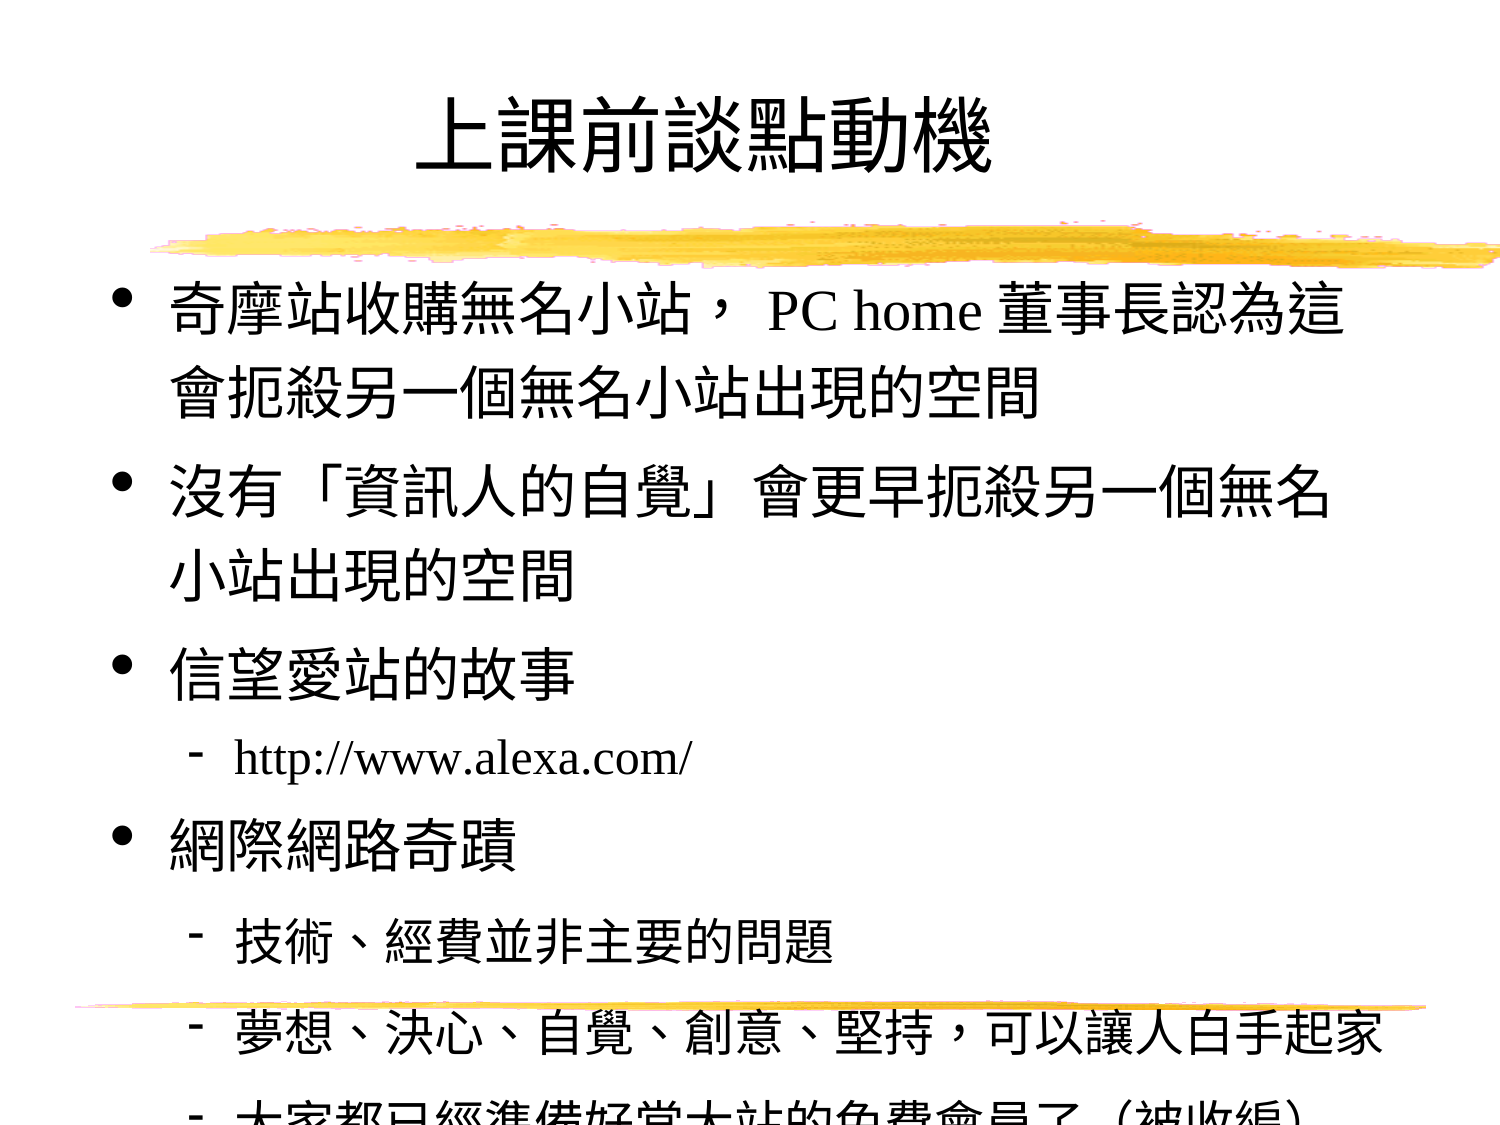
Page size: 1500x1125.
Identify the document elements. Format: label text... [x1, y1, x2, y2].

title 上課前談點動機 [66, 30, 1342, 231]
picture [75, 999, 112, 1013]
picture [150, 215, 1500, 279]
list 奇摩站收購無名小站，PC home董事長認為這會扼殺另一個無名小站出現的空間 沒有「資訊人的自覺」會更早扼殺另一個無名小站出現的空間 信望愛站的故事 http://www.alexa.com/ 網際網路奇蹟 技術、經費並非主要的問題 夢想、決心、自覺、創意、堅持，可以讓人白手起家 大家都已經準備好當大站的免費會員了（被收編） [112, 263, 1388, 1031]
picture [1388, 999, 1426, 1013]
